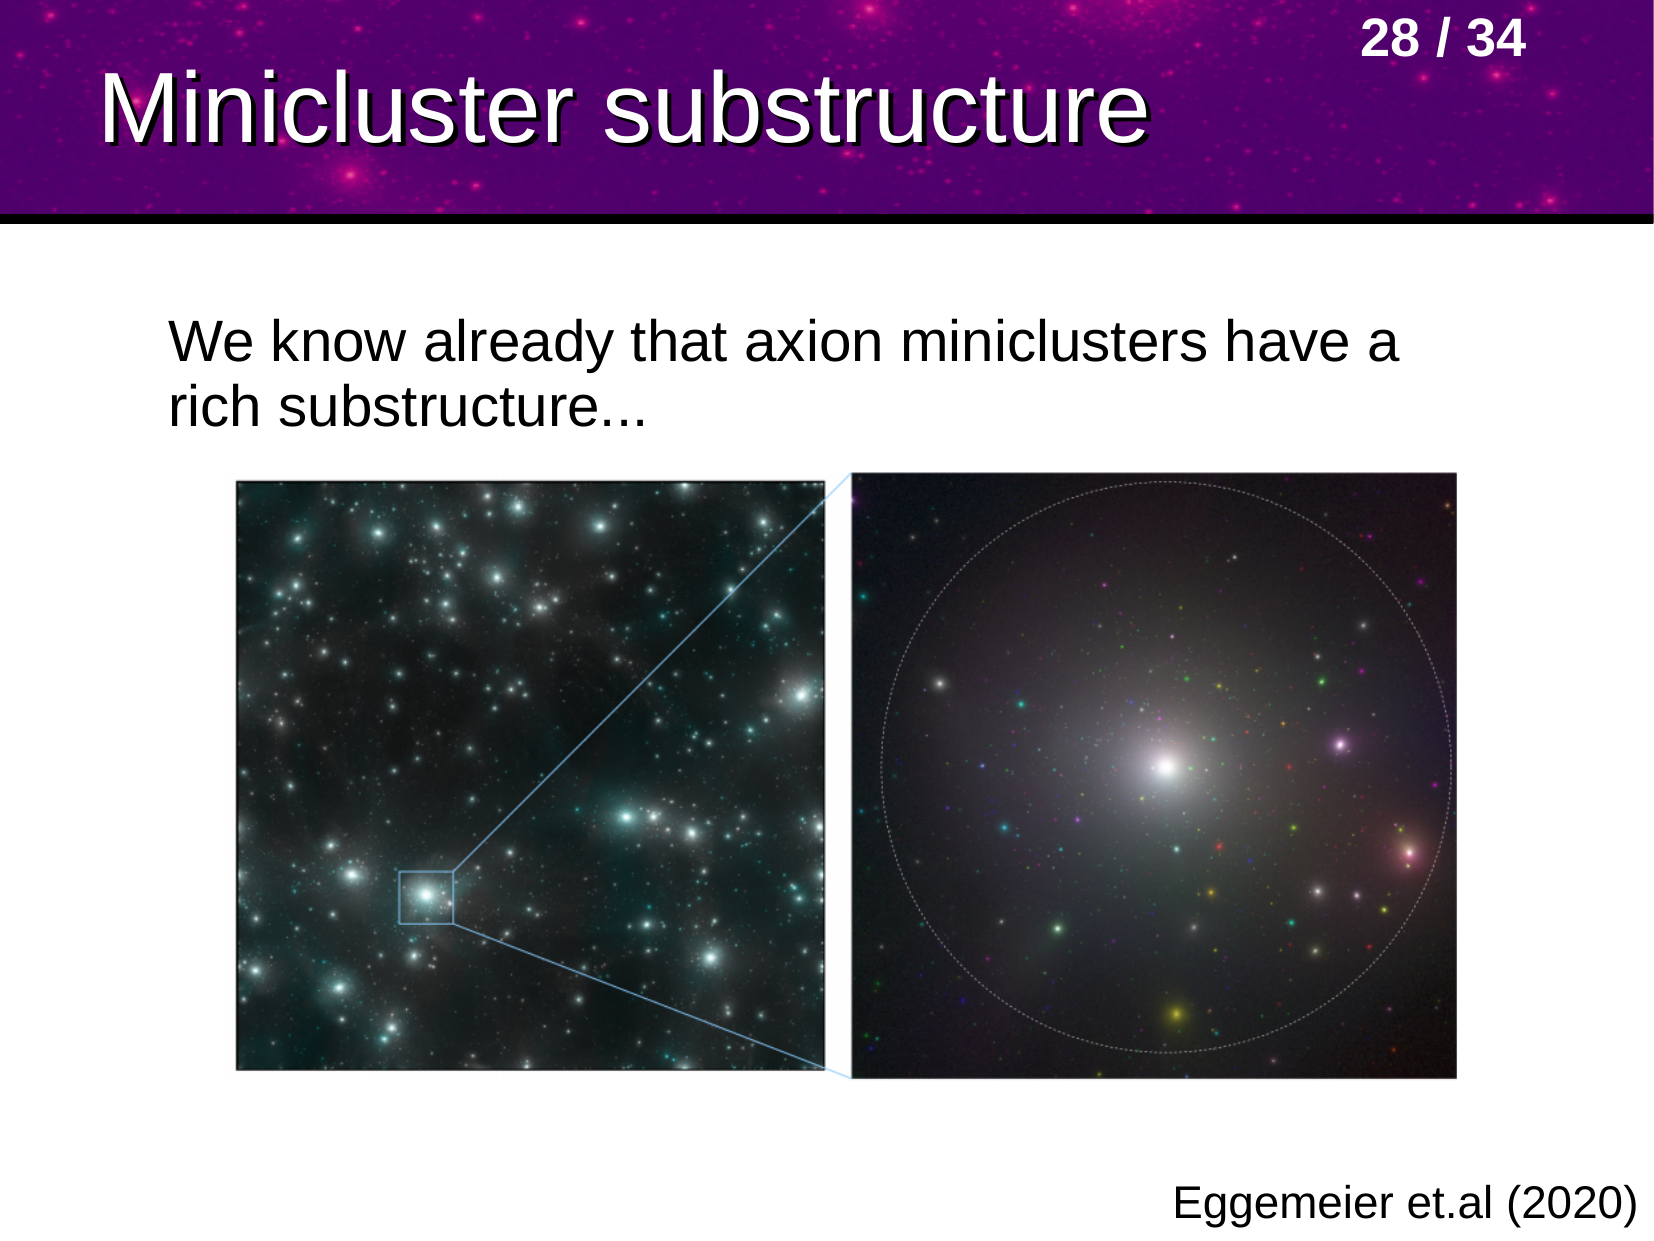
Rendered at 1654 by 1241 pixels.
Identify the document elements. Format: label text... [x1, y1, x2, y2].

text_box Eggemeier et.al (2020) [909, 1169, 1654, 1241]
picture [0, 0, 1654, 214]
text_box Minicluster substructure [82, 44, 1264, 171]
text_box We know already that axion miniclusters have a rich substructure... [118, 301, 1524, 579]
text_box <number> / 34 [1345, 0, 1654, 77]
picture [224, 579, 1465, 1087]
